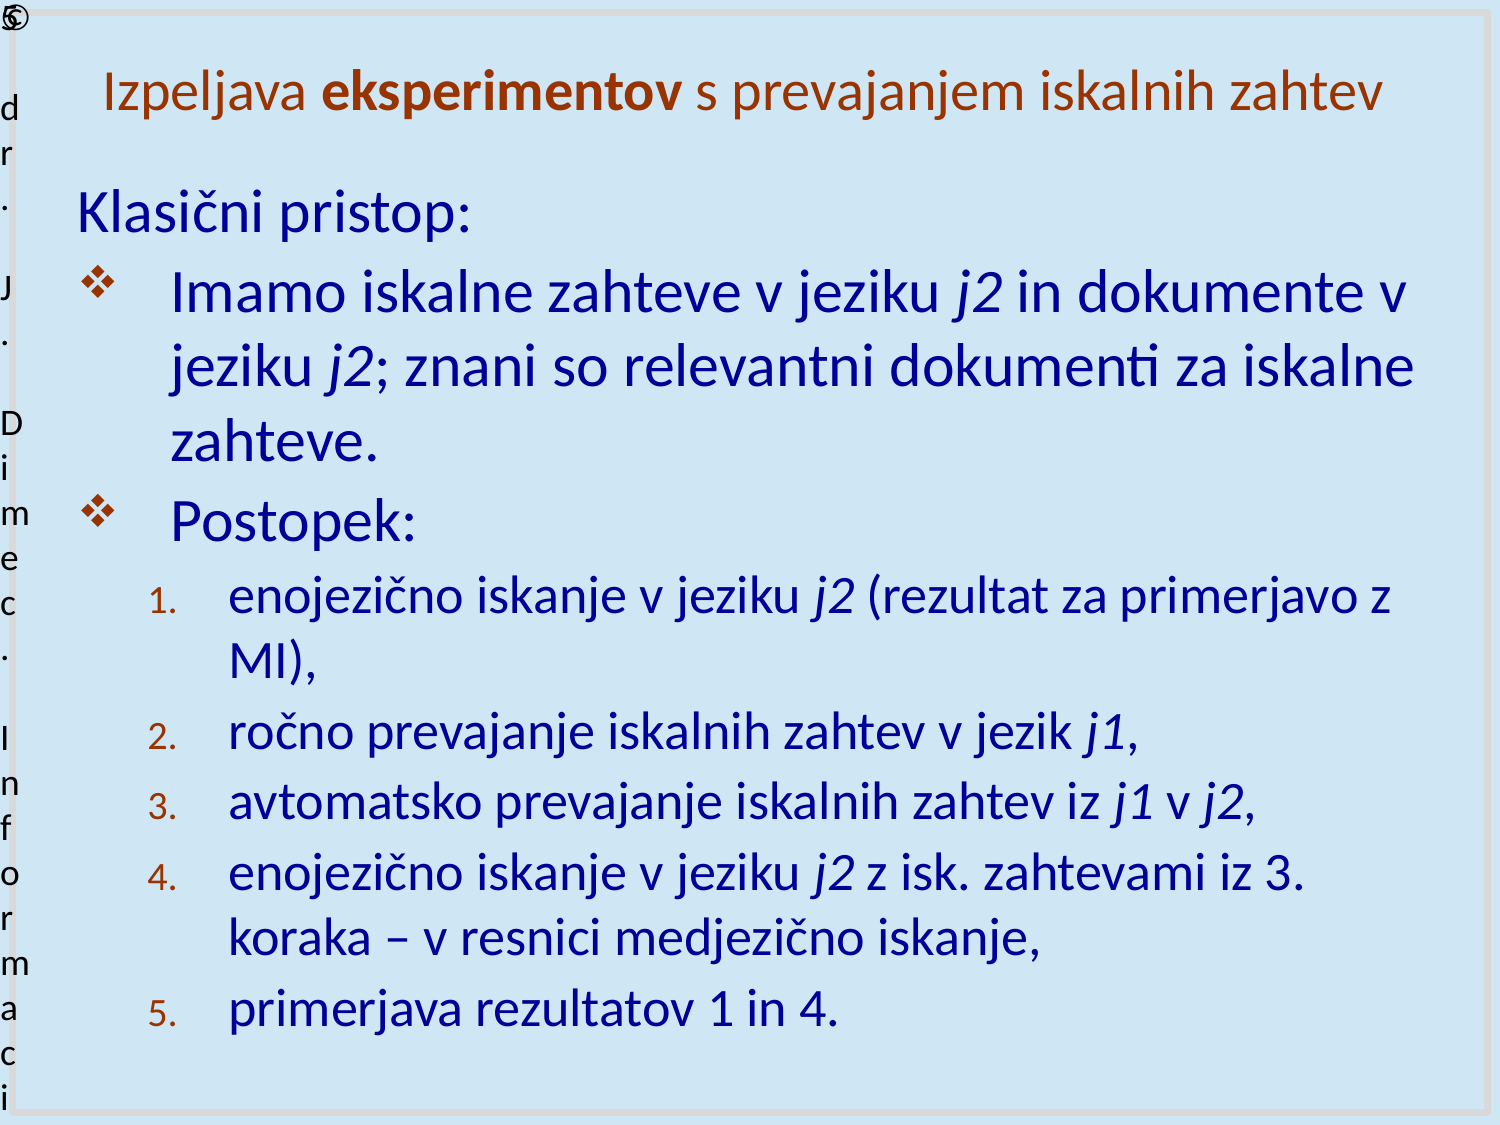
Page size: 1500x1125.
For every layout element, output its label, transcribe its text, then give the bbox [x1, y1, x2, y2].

list Klasični pristop: Imamo iskalne zahteve v jeziku j2 in dokumente v jeziku j2; znani so relevantni dokumenti za iskalne zahteve. Postopek: enojezično iskanje v jeziku j2 (rezultat za primerjavo z MI), ročno prevajanje iskalnih zahtev v jezik j1, avtomatsko prevajanje iskalnih zahtev iz j1 v j2, enojezično iskanje v jeziku j2 z isk. zahtevami iz 3. koraka – v resnici medjezično iskanje, primerjava rezultatov 1 in 4. [62, 162, 1438, 1050]
title Izpeljava eksperimentov s prevajanjem iskalnih zahtev [37, 24, 1463, 150]
